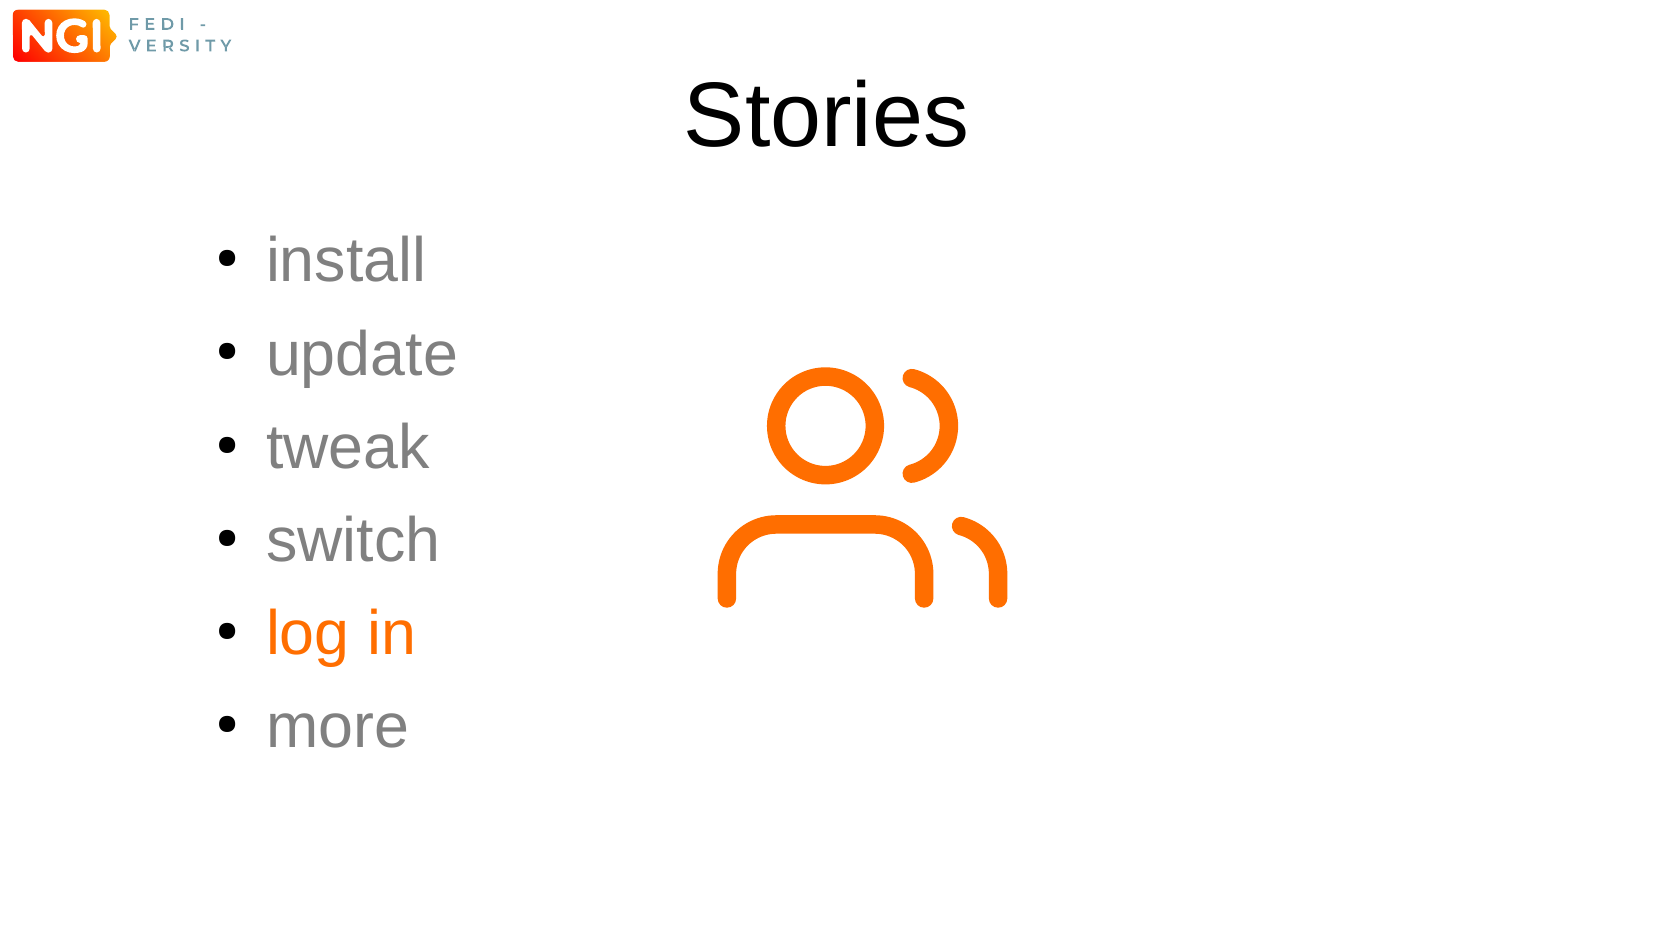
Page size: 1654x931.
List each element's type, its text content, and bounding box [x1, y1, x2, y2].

picture [712, 337, 1013, 638]
list install update tweak switch log in more [199, 225, 488, 765]
title Stories [82, 37, 1571, 193]
picture [12, 9, 232, 62]
